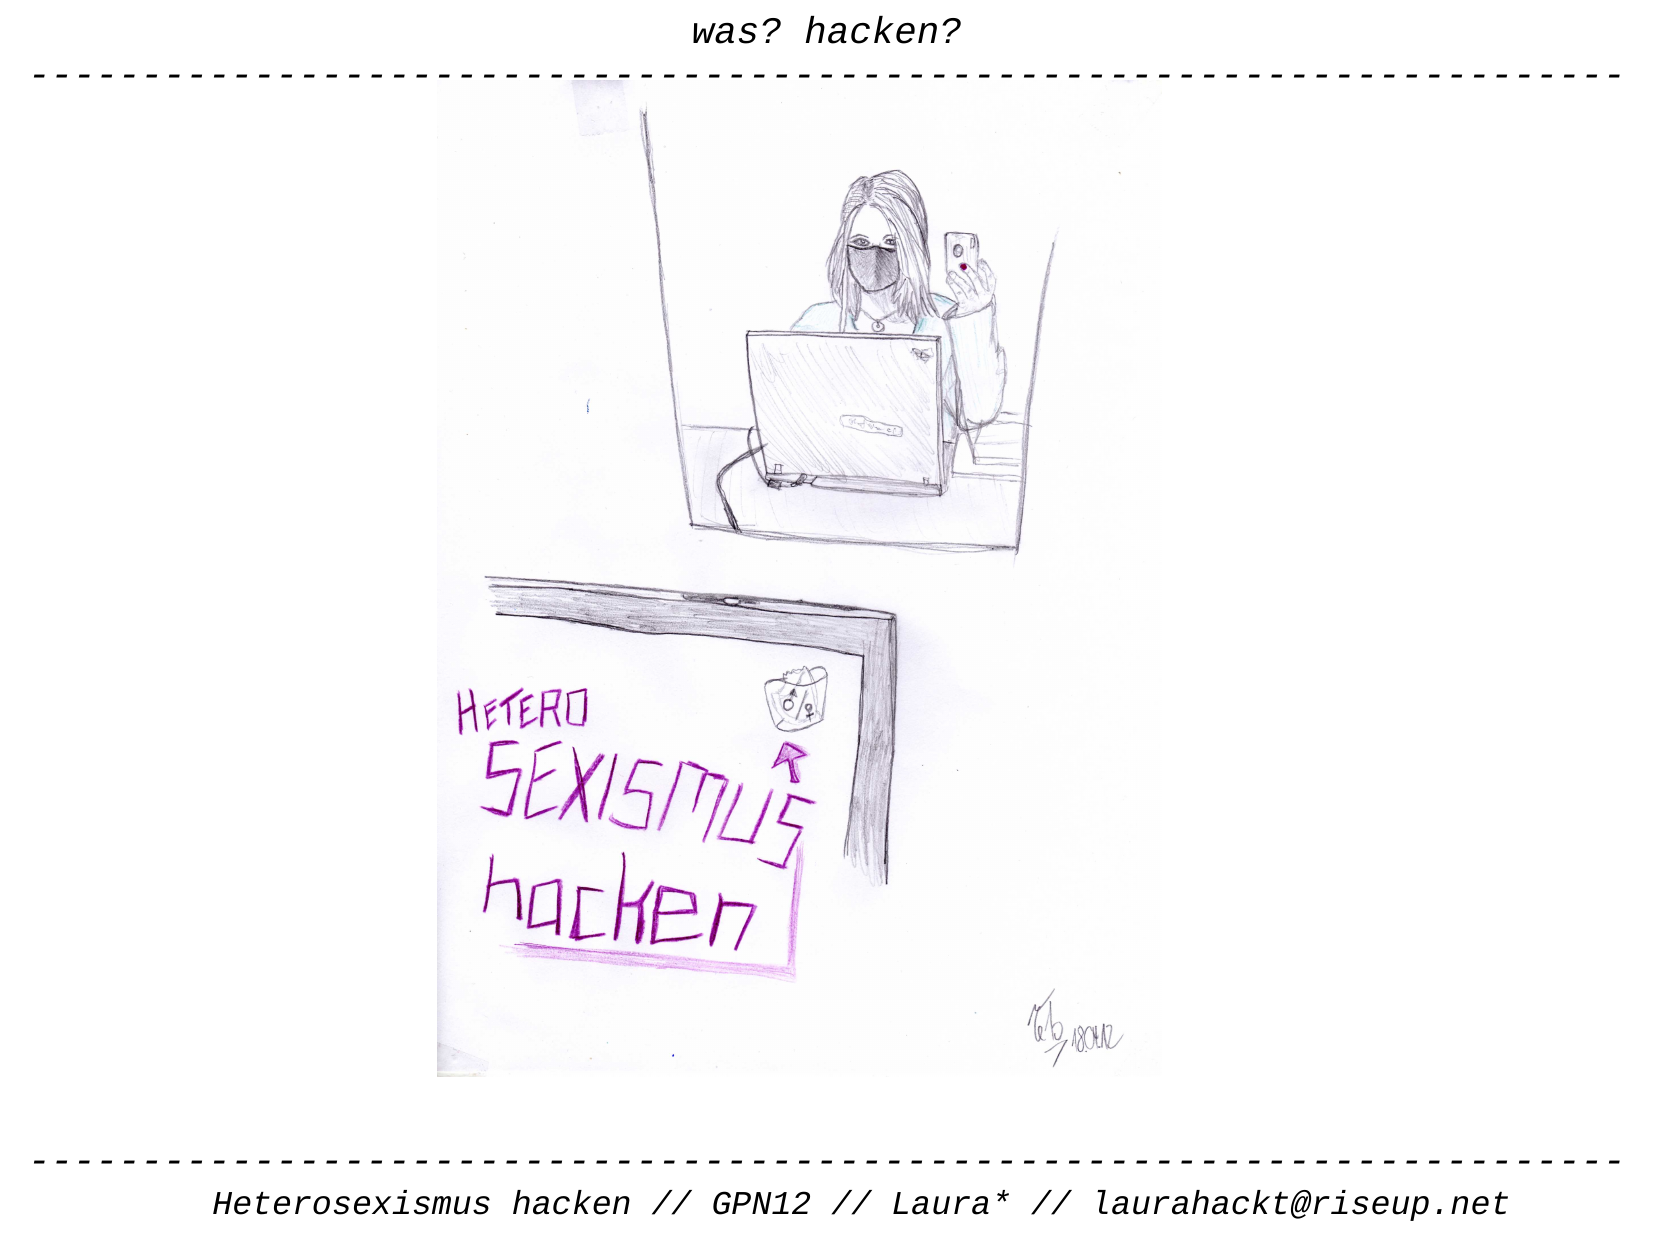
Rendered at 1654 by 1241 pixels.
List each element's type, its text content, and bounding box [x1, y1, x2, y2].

title ----------------------------------------------------------------------- [0, 1098, 1654, 1184]
picture [437, 98, 1162, 1077]
list Heterosexismus hacken // GPN12 // Laura* // laurahackt@riseup.net [0, 1186, 1654, 1241]
title was? hacken? ----------------------------------------------------------------------- [0, 12, 1654, 98]
